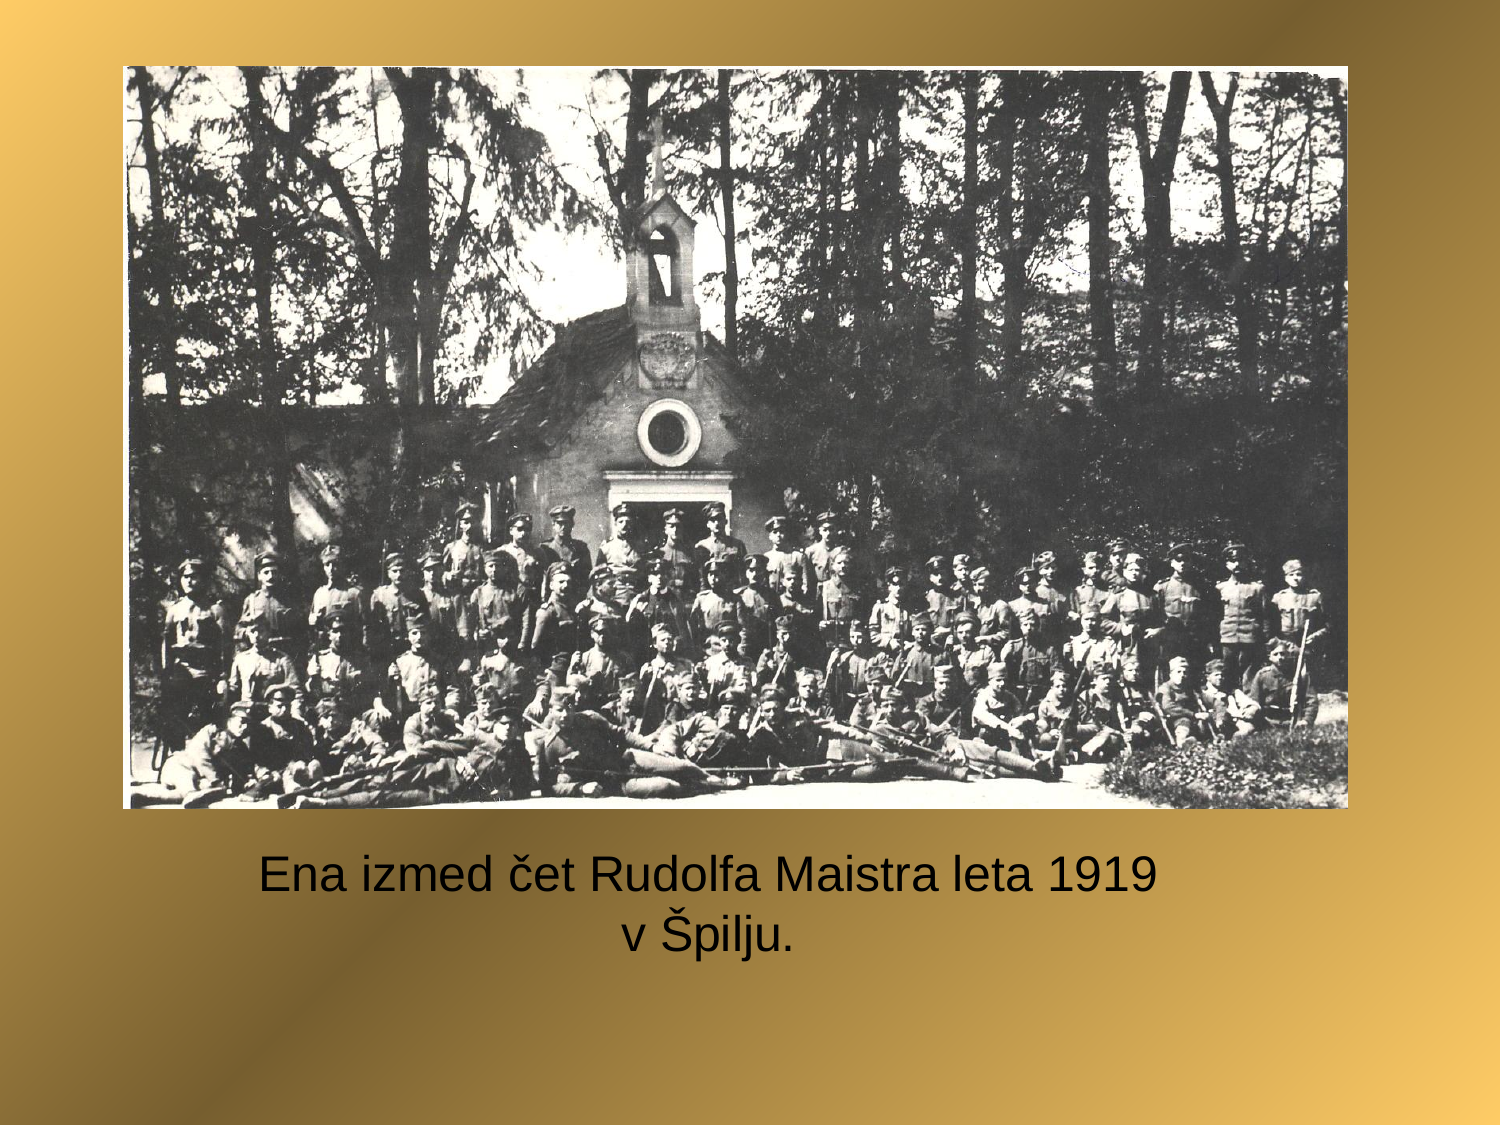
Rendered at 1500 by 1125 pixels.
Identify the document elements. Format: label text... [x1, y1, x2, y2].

picture [123, 66, 1348, 809]
text_box Ena izmed čet Rudolfa Maistra leta 1919 v Špilju. [230, 834, 1187, 969]
